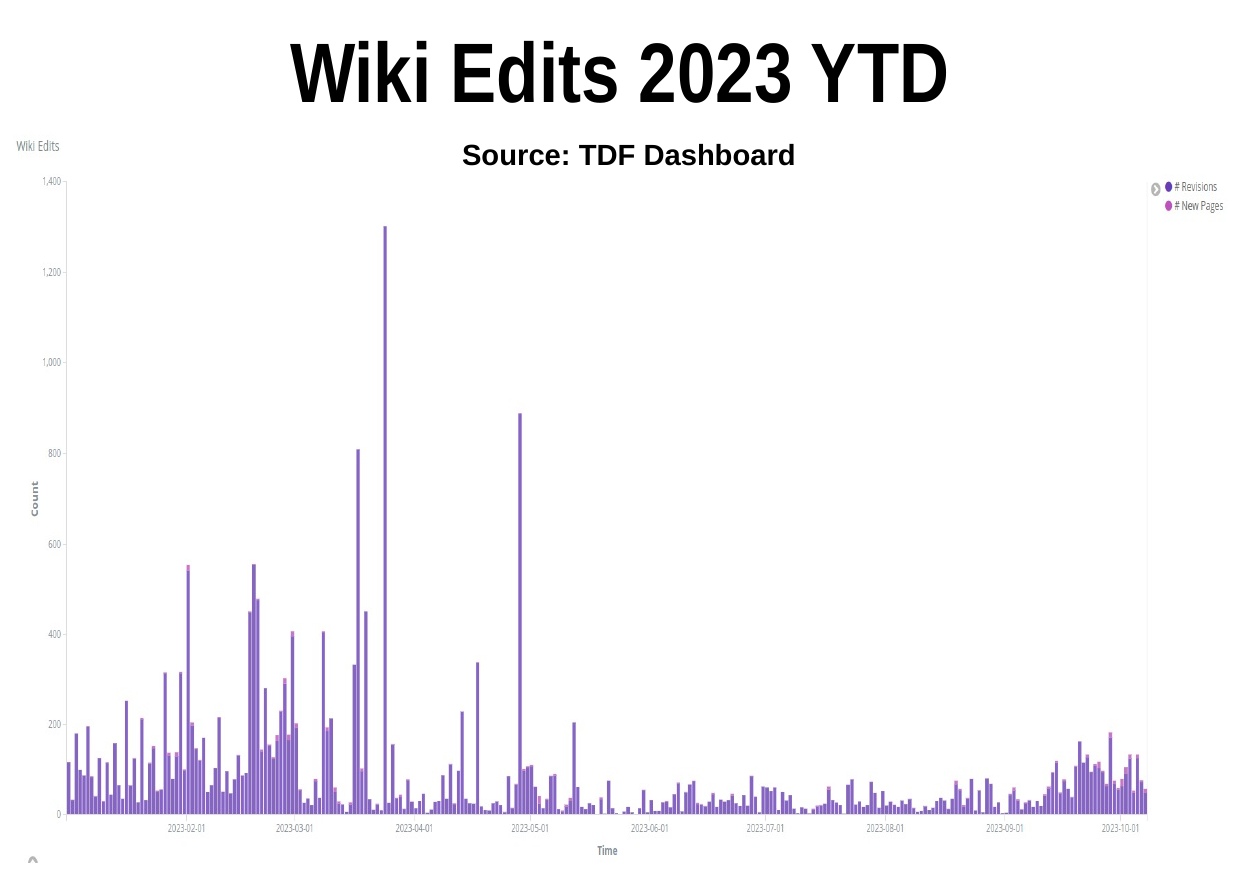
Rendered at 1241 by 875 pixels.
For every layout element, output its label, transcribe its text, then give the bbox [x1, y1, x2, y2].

title Wiki Edits 2023 YTD [11, 12, 1229, 132]
picture [11, 132, 1229, 863]
text_box Source: TDF Dashboard [447, 131, 812, 185]
